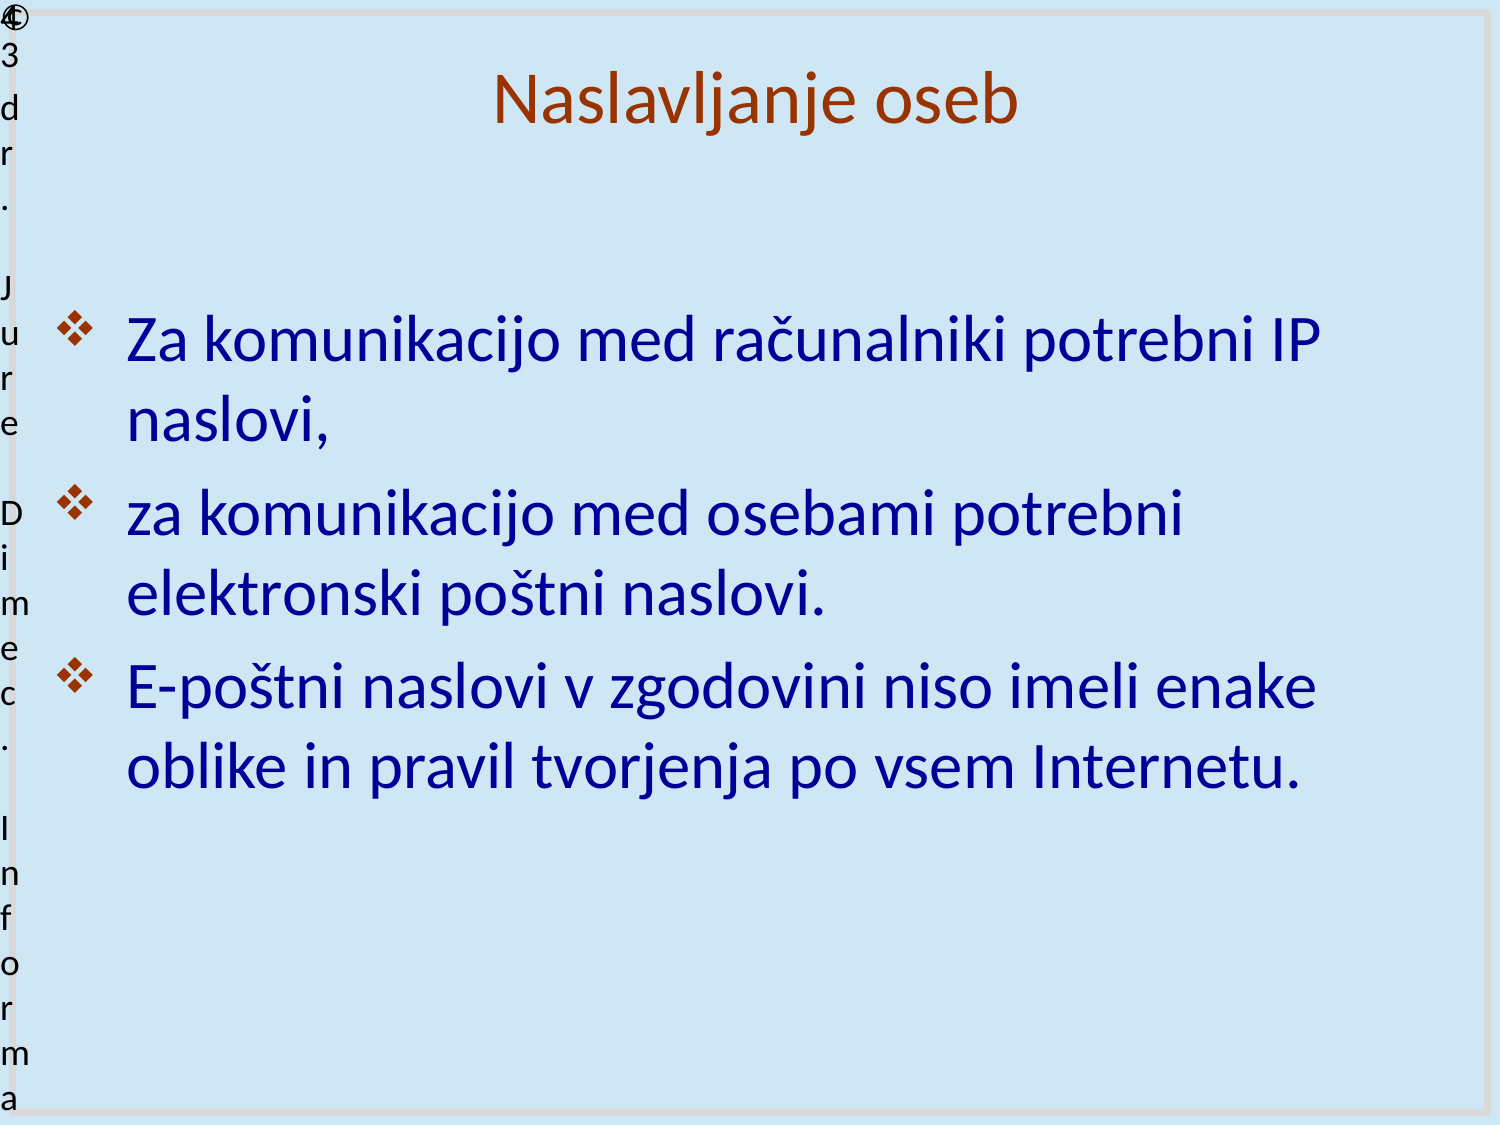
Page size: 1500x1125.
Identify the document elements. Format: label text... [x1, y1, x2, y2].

title Naslavljanje oseb [37, 37, 1475, 150]
list Za komunikacijo med računalniki potrebni IP naslovi, za komunikacijo med osebami potrebni elektronski poštni naslovi. E-poštni naslovi v zgodovini niso imeli enake oblike in pravil tvorjenja po vsem Internetu. [37, 287, 1475, 1050]
